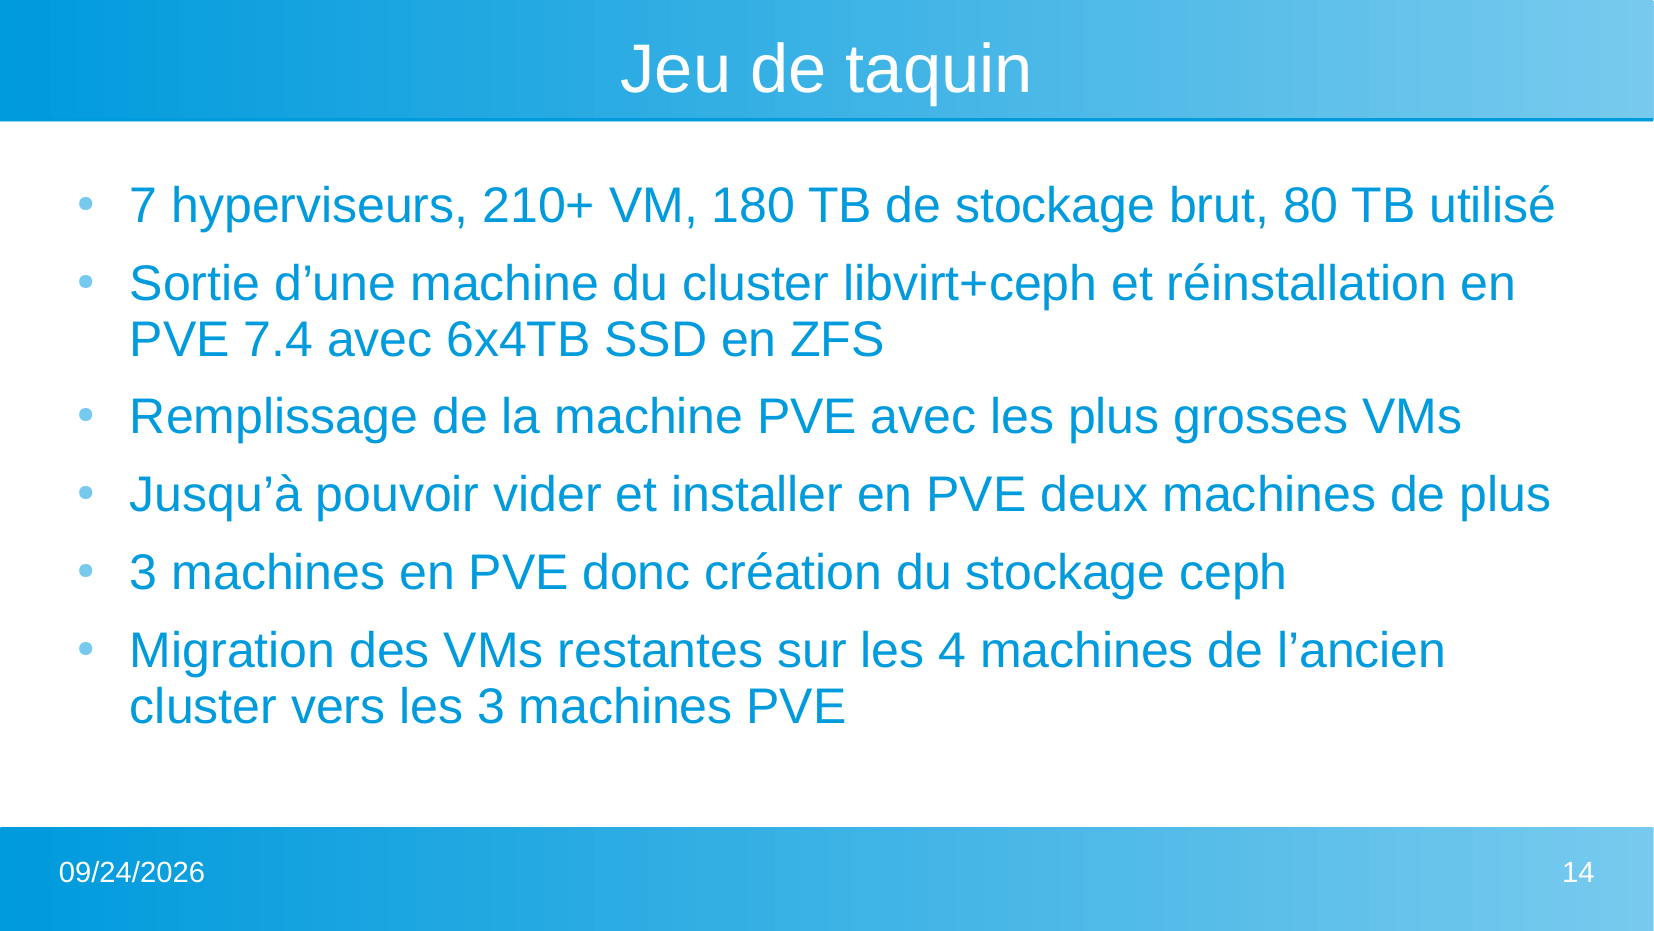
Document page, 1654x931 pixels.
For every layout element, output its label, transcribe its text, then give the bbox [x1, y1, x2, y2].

title Jeu de taquin [59, 29, 1595, 108]
list 7 hyperviseurs, 210+ VM, 180 TB de stockage brut, 80 TB utilisé Sortie d’une machine du cluster libvirt+ceph et réinstallation en PVE 7.4 avec 6x4TB SSD en ZFS Remplissage de la machine PVE avec les plus grosses VMs Jusqu’à pouvoir vider et installer en PVE deux machines de plus 3 machines en PVE donc création du stockage ceph Migration des VMs restantes sur les 4 machines de l’ancien cluster vers les 3 machines PVE [59, 177, 1595, 768]
